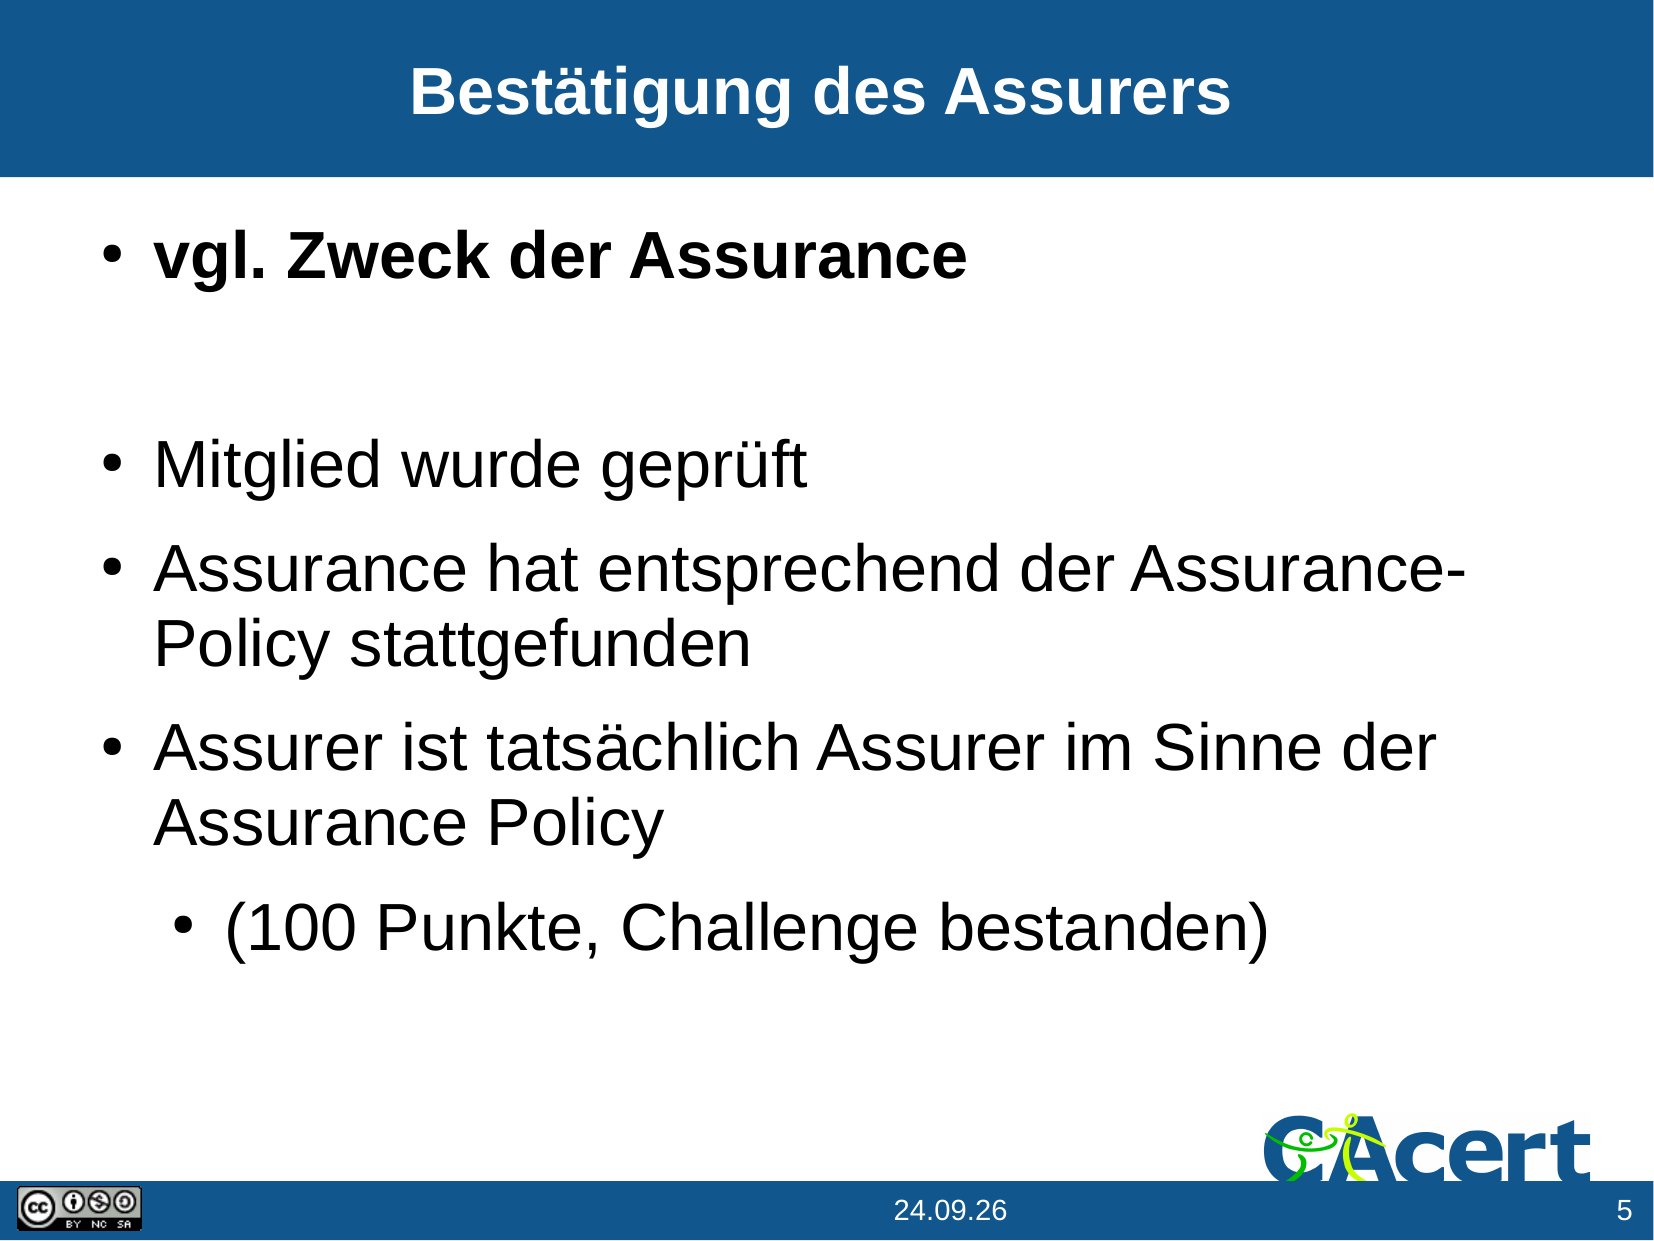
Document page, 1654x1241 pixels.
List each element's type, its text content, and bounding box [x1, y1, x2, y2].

picture [1263, 1112, 1591, 1181]
title Bestätigung des Assurers [76, 17, 1565, 166]
list vgl. Zweck der Assurance Mitglied wurde geprüft Assurance hat entsprechend der Assurance-Policy stattgefunden Assurer ist tatsächlich Assurer im Sinne der Assurance Policy (100 Punkte, Challenge bestanden) [82, 218, 1571, 1091]
picture [17, 1186, 142, 1231]
